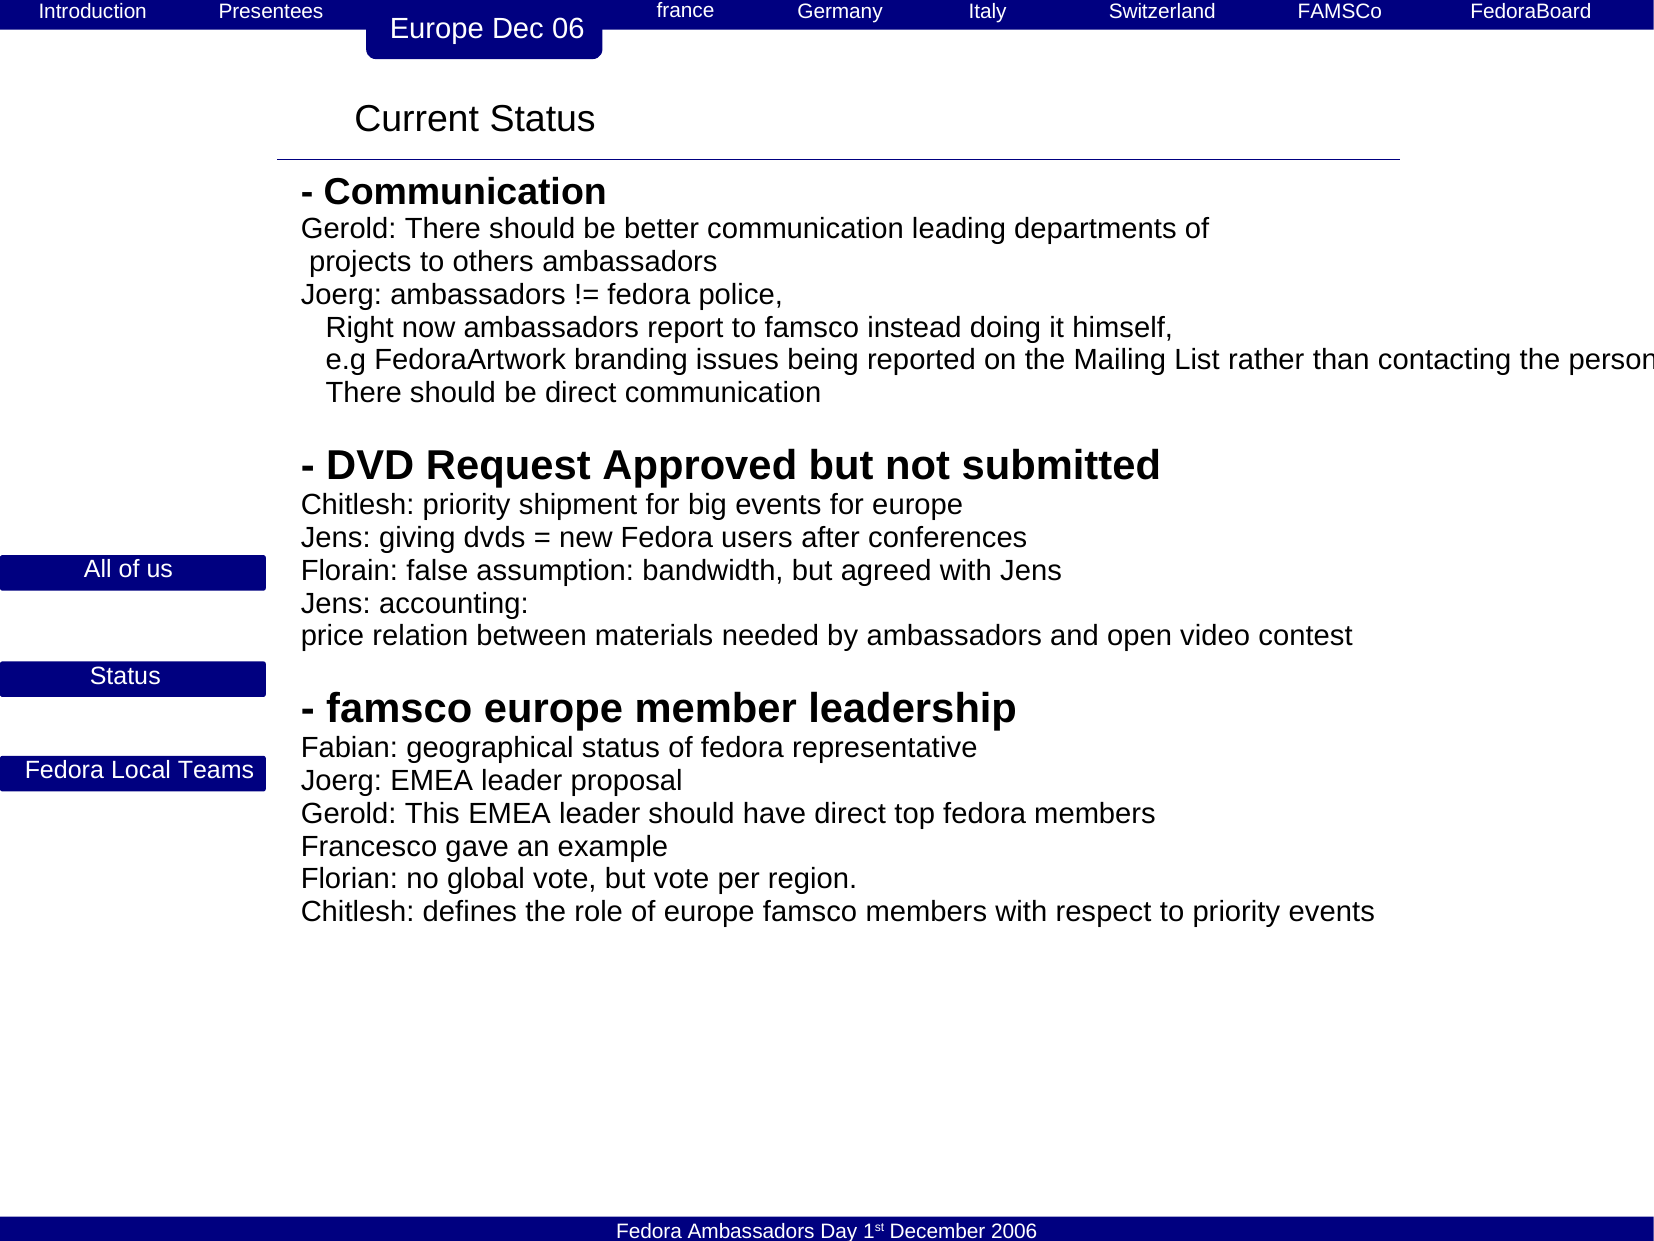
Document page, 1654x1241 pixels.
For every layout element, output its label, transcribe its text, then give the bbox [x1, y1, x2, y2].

text_box Europe Dec 06 [389, 11, 582, 56]
text_box Fedora Local Teams [24, 755, 321, 794]
text_box All of us [83, 555, 237, 593]
text_box [0, 661, 89, 697]
text_box Status [89, 661, 243, 699]
text_box Current Status [354, 97, 596, 154]
text_box [366, 0, 603, 60]
text_box [0, 755, 24, 792]
text_box [243, 661, 266, 697]
text_box [0, 555, 83, 591]
text_box - Communication Gerold: There should be better communication leading departments of projects to others ambassadors Joerg: ambassadors != fedora police, Right now ambassadors report to famsco instead doing it himself, e.g FedoraArtwork branding issues being reported on the Mailing List rather than contacting the person There should be direct communication - DVD Request Approved but not submitted Chitlesh: priority shipment for big events for europe Jens: giving dvds = new Fedora users after conferences Florain: false assumption: bandwidth, but agreed with Jens Jens: accounting: price relation between materials needed by ambassadors and open video contest - famsco europe member leadership Fabian: geographical status of fedora representative Joerg: EMEA leader proposal Gerold: This EMEA leader should have direct top fedora members Francesco gave an example Florian: no global vote, but vote per region. Chitlesh: defines the role of europe famsco members with respect to priority events [300, 170, 1632, 1181]
text_box [237, 555, 266, 591]
